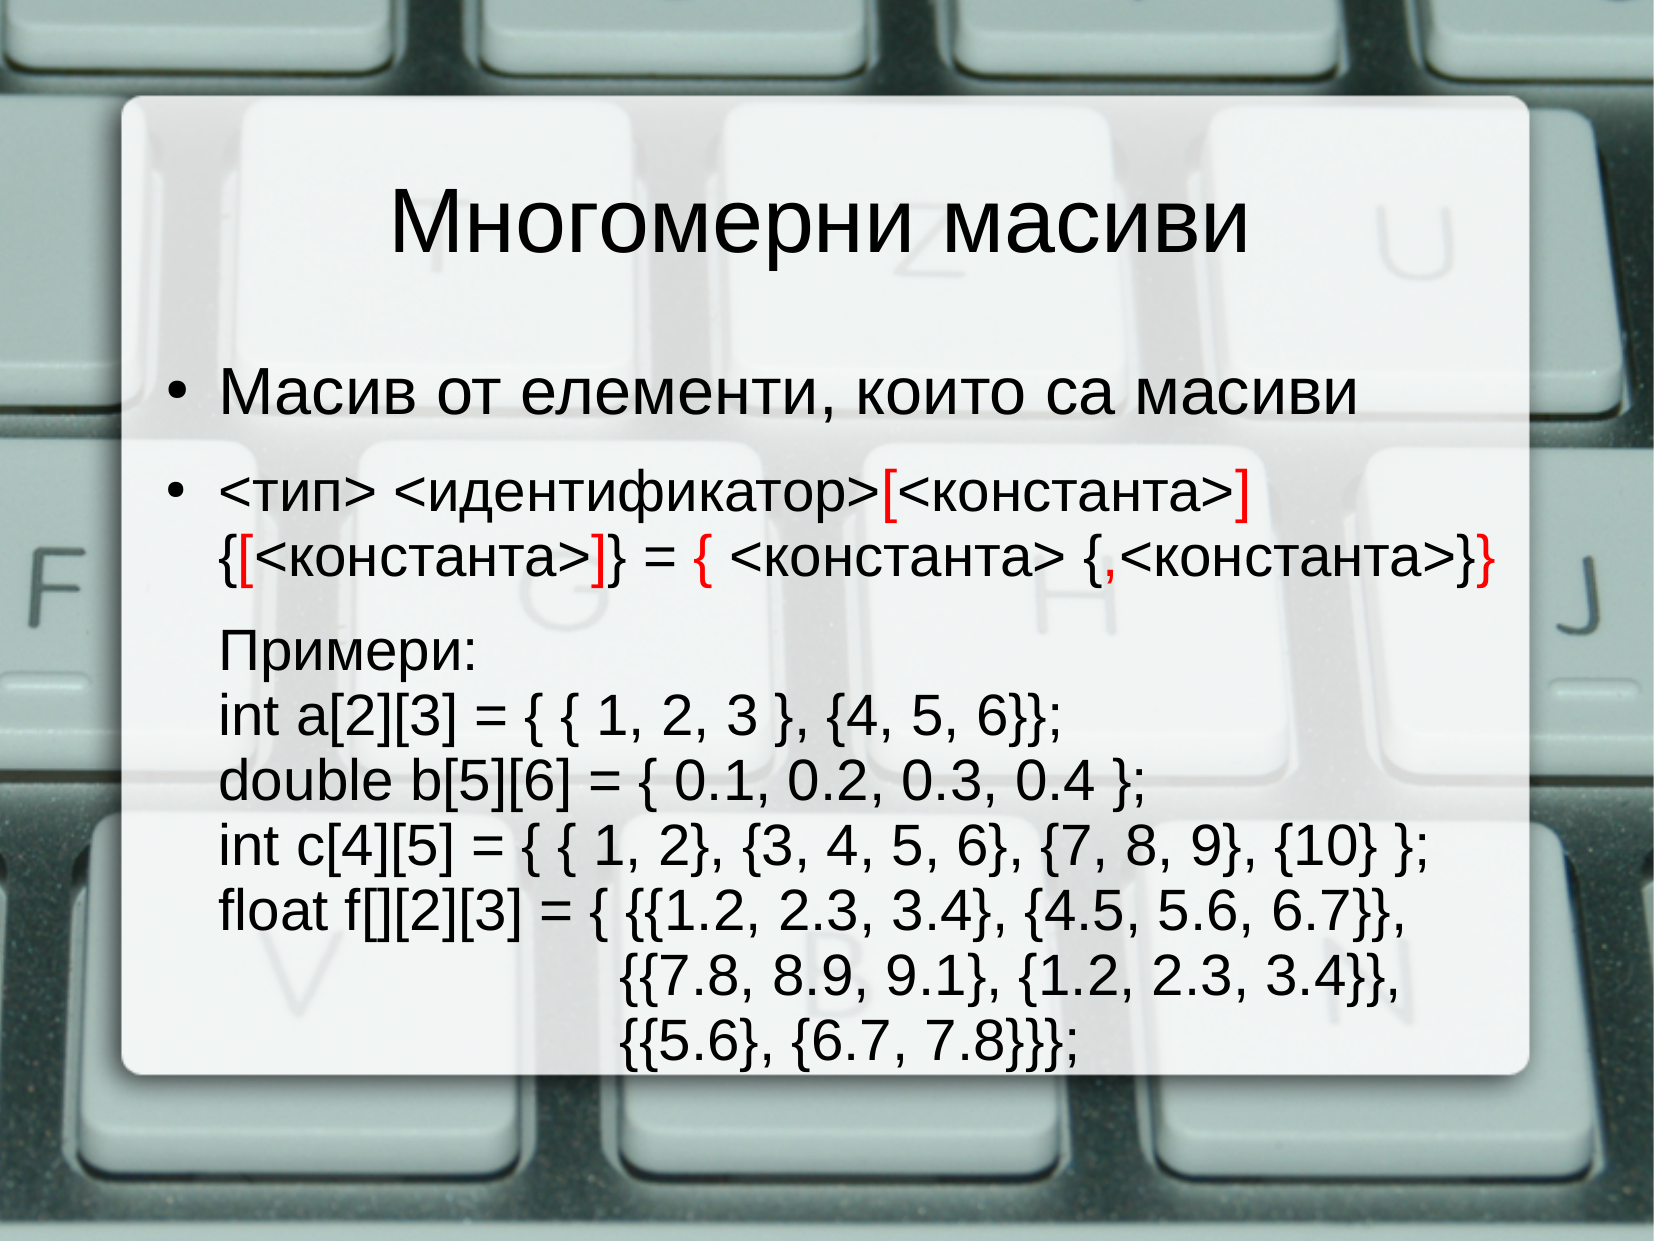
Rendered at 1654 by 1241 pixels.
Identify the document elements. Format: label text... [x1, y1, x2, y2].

title Многомерни масиви [135, 117, 1506, 325]
list Масив от елементи, които са масиви <тип> <идентификатор>[<константа>]{[<константа>]} = { <константа> {,<константа>}} Примери: int a[2][3] = { { 1, 2, 3 }, {4, 5, 6}}; double b[5][6] = { 0.1, 0.2, 0.3, 0.4 }; int c[4][5] = { { 1, 2}, {3, 4, 5, 6}, {7, 8, 9}, {10} }; float f[][2][3] = { {{1.2, 2.3, 3.4}, {4.5, 5.6, 6.7}}, {{7.8, 8.9, 9.1}, {1.2, 2.3, 3.4}}, {{5.6}, {6.7, 7.8}}}; [147, 354, 1506, 1074]
picture [0, 0, 1654, 1241]
